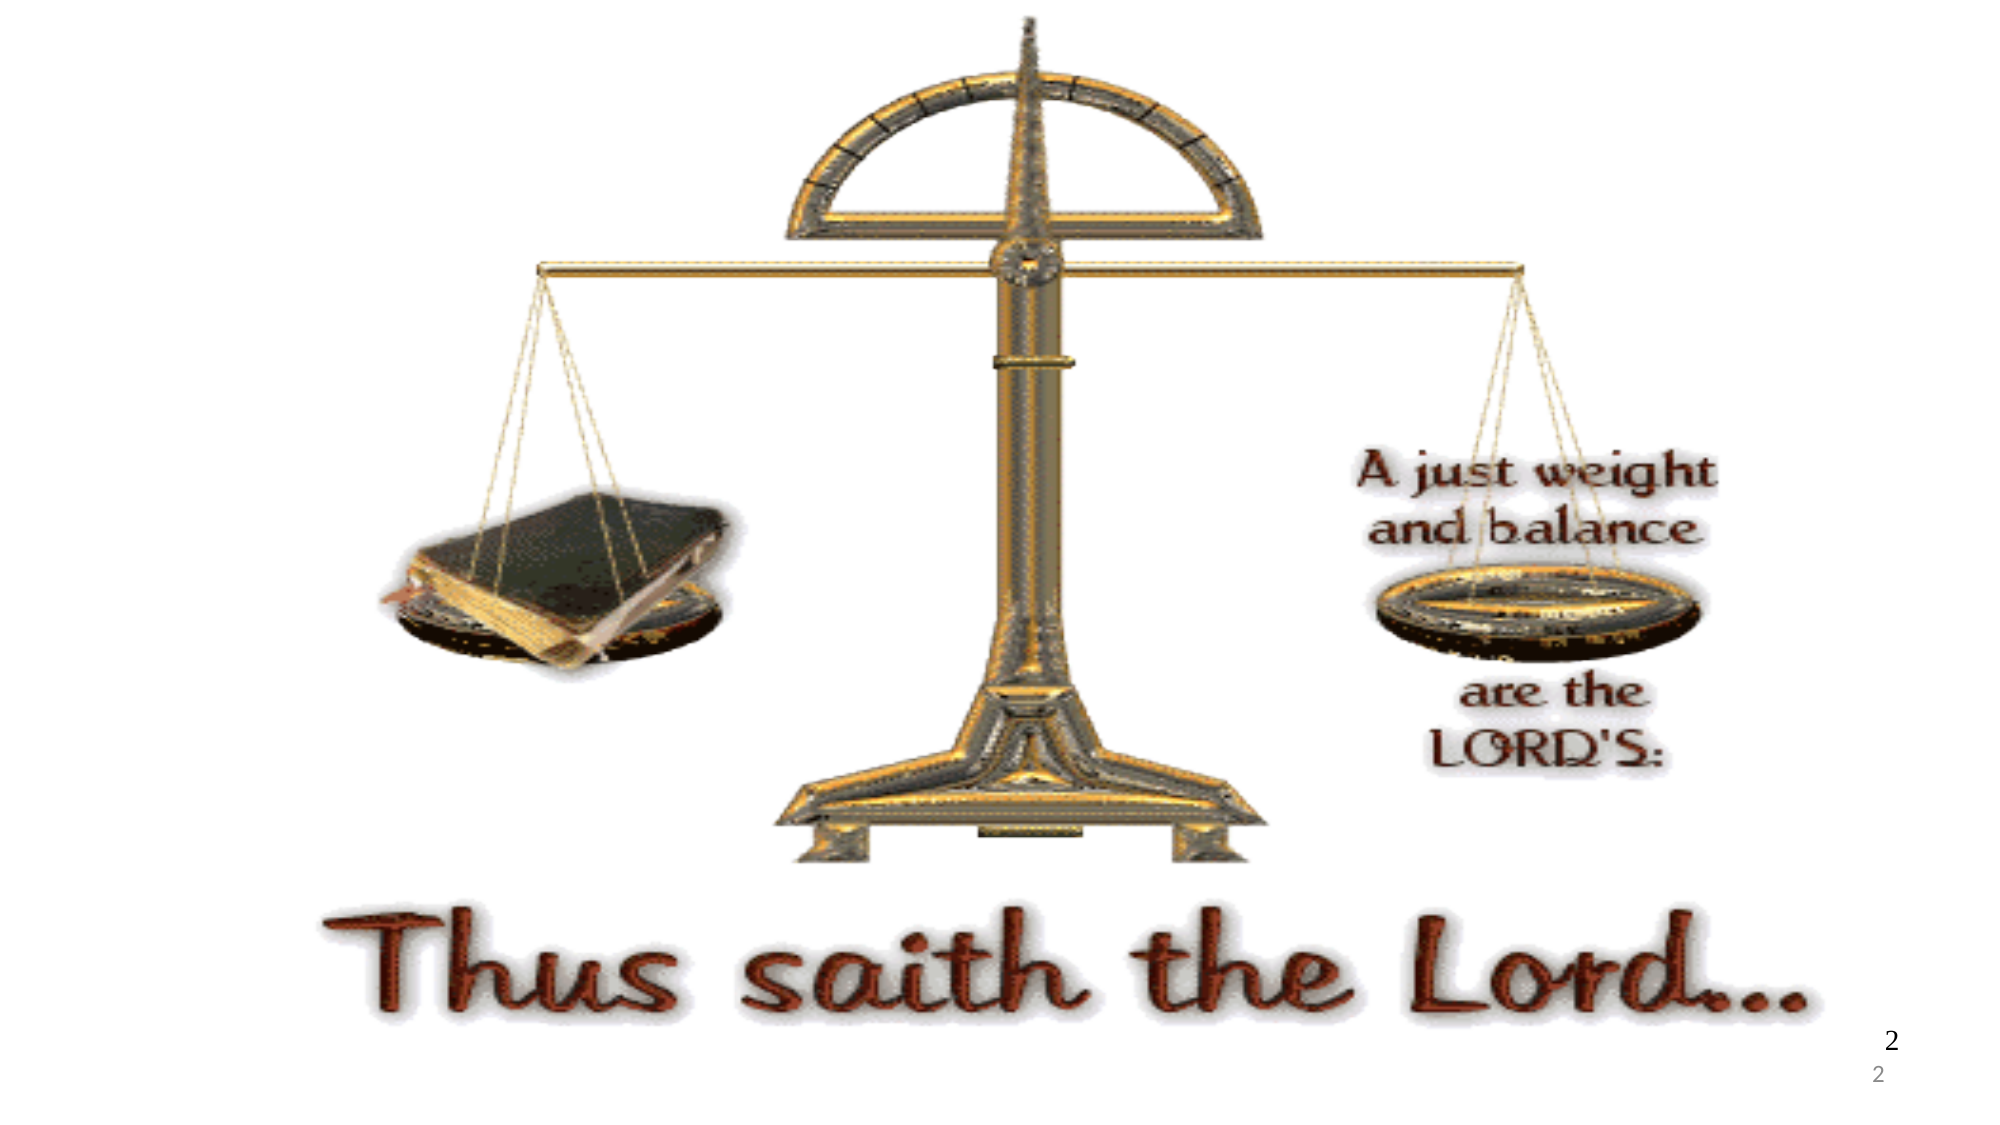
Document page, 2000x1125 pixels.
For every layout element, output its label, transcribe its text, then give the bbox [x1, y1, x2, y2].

slide_number <number> [1433, 1042, 1900, 1103]
picture [233, 0, 1922, 1036]
